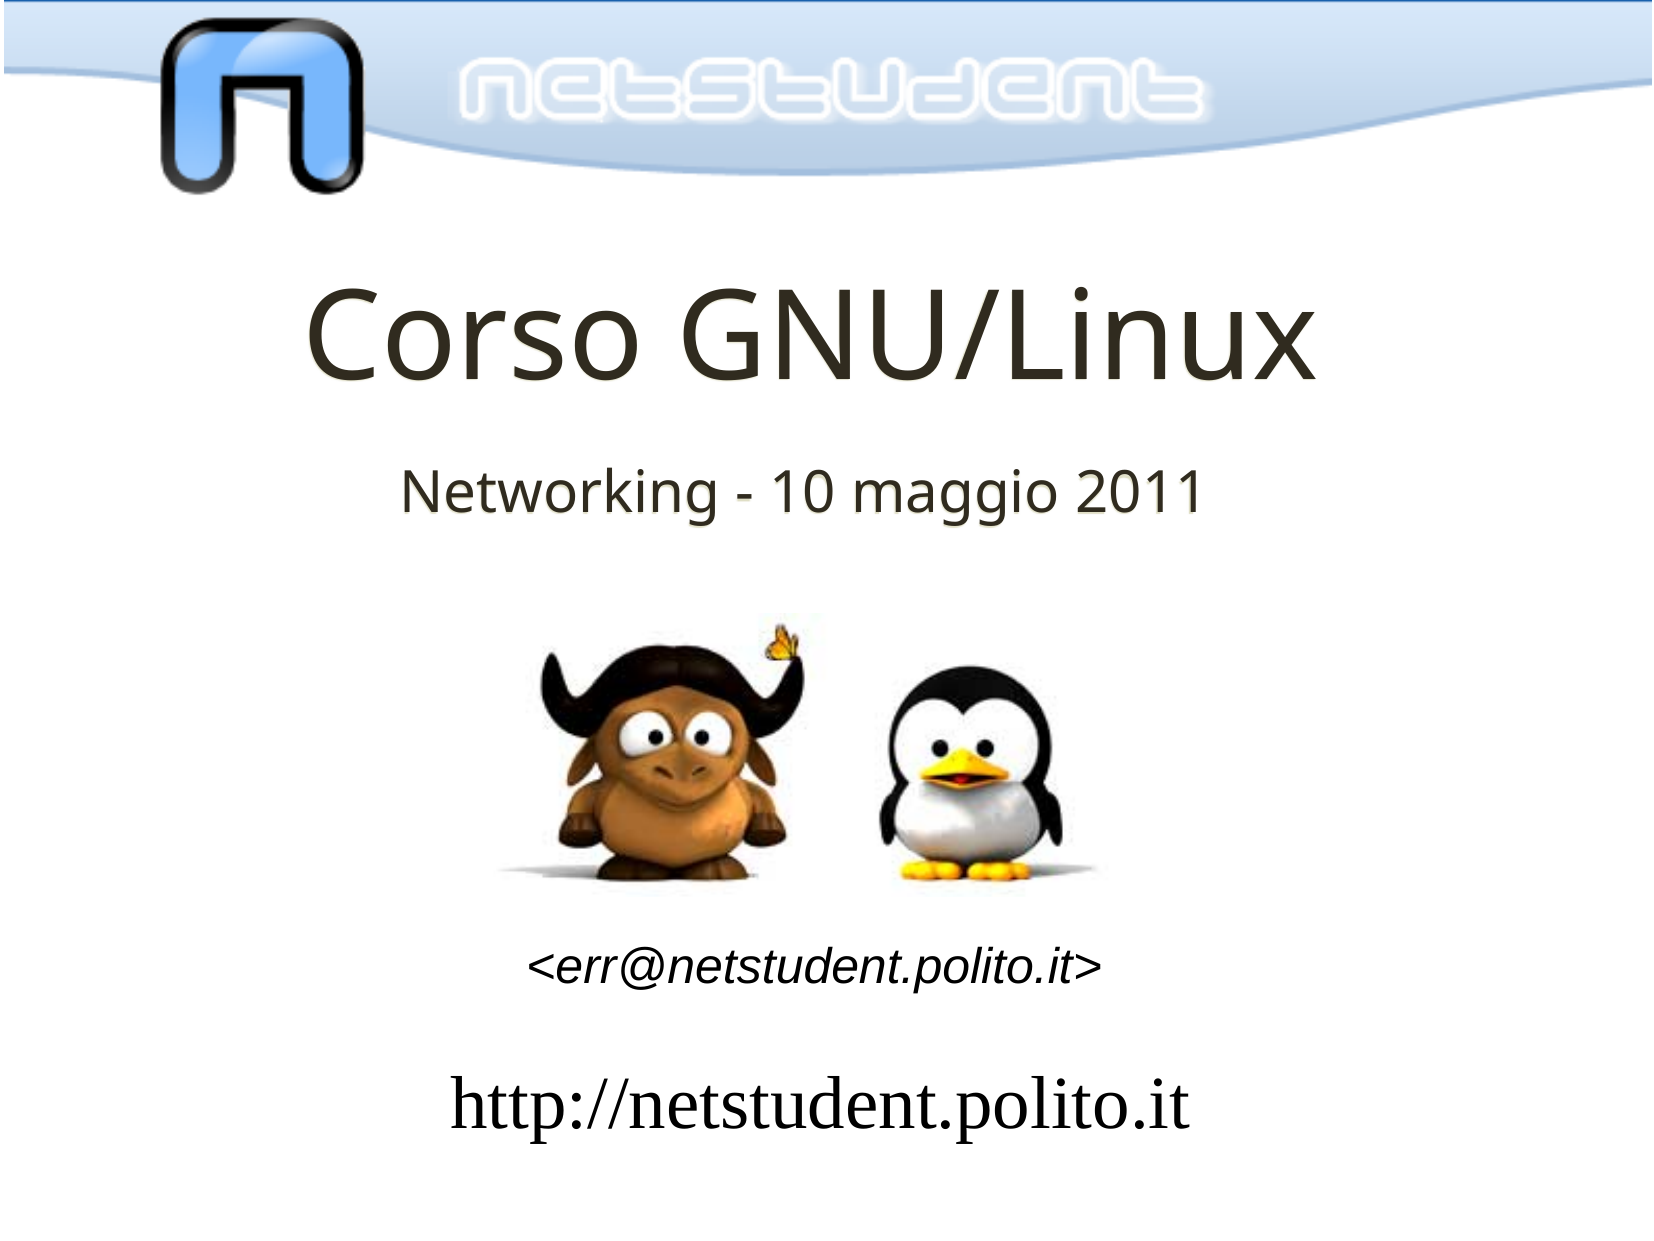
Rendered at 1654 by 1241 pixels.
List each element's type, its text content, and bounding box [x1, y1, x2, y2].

text_box <err@netstudent.polito.it> [526, 938, 1178, 1091]
picture [0, 0, 1654, 1241]
text_box http://netstudent.polito.it [450, 1061, 1355, 1159]
list Networking - 10 maggio 2011 [138, 444, 1470, 603]
title Corso GNU/Linux [145, 217, 1477, 414]
